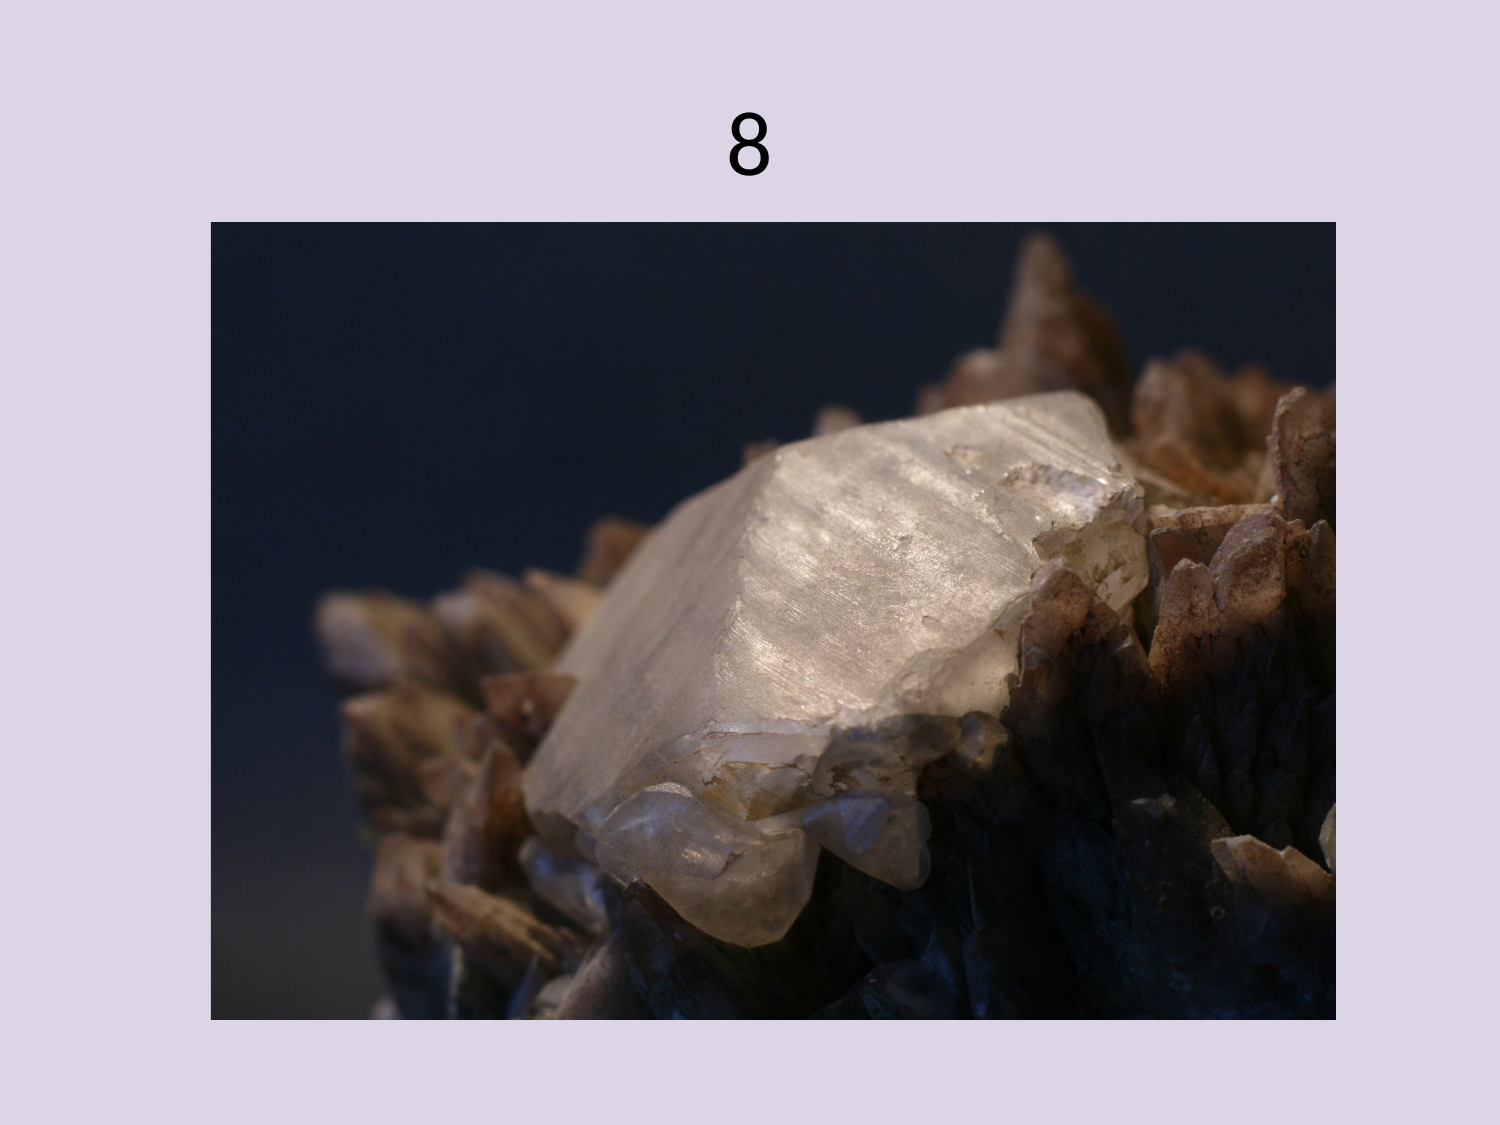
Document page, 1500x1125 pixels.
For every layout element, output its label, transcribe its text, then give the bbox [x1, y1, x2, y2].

title 8 [75, 45, 1426, 233]
picture [210, 222, 1336, 1020]
